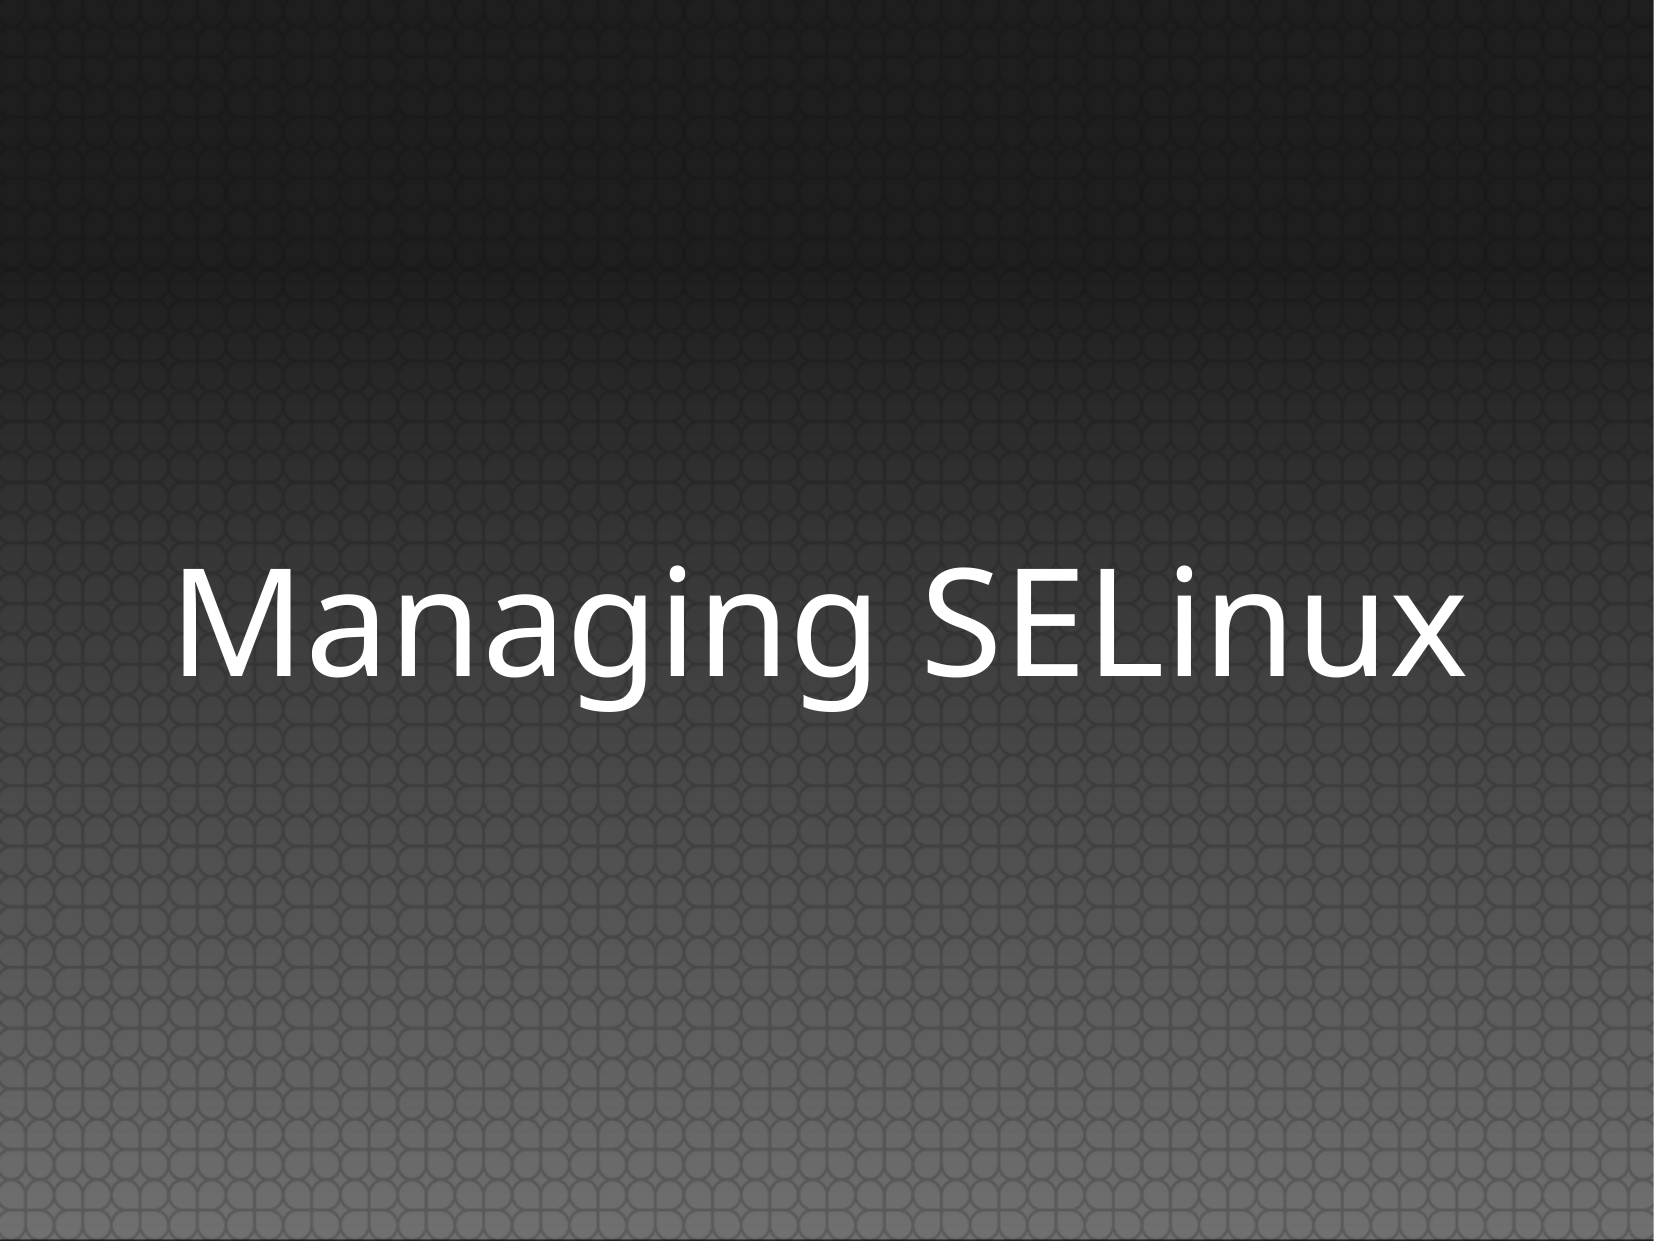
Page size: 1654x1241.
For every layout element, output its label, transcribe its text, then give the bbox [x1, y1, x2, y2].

title Managing SELinux [75, 525, 1564, 713]
picture [0, 0, 1654, 1241]
